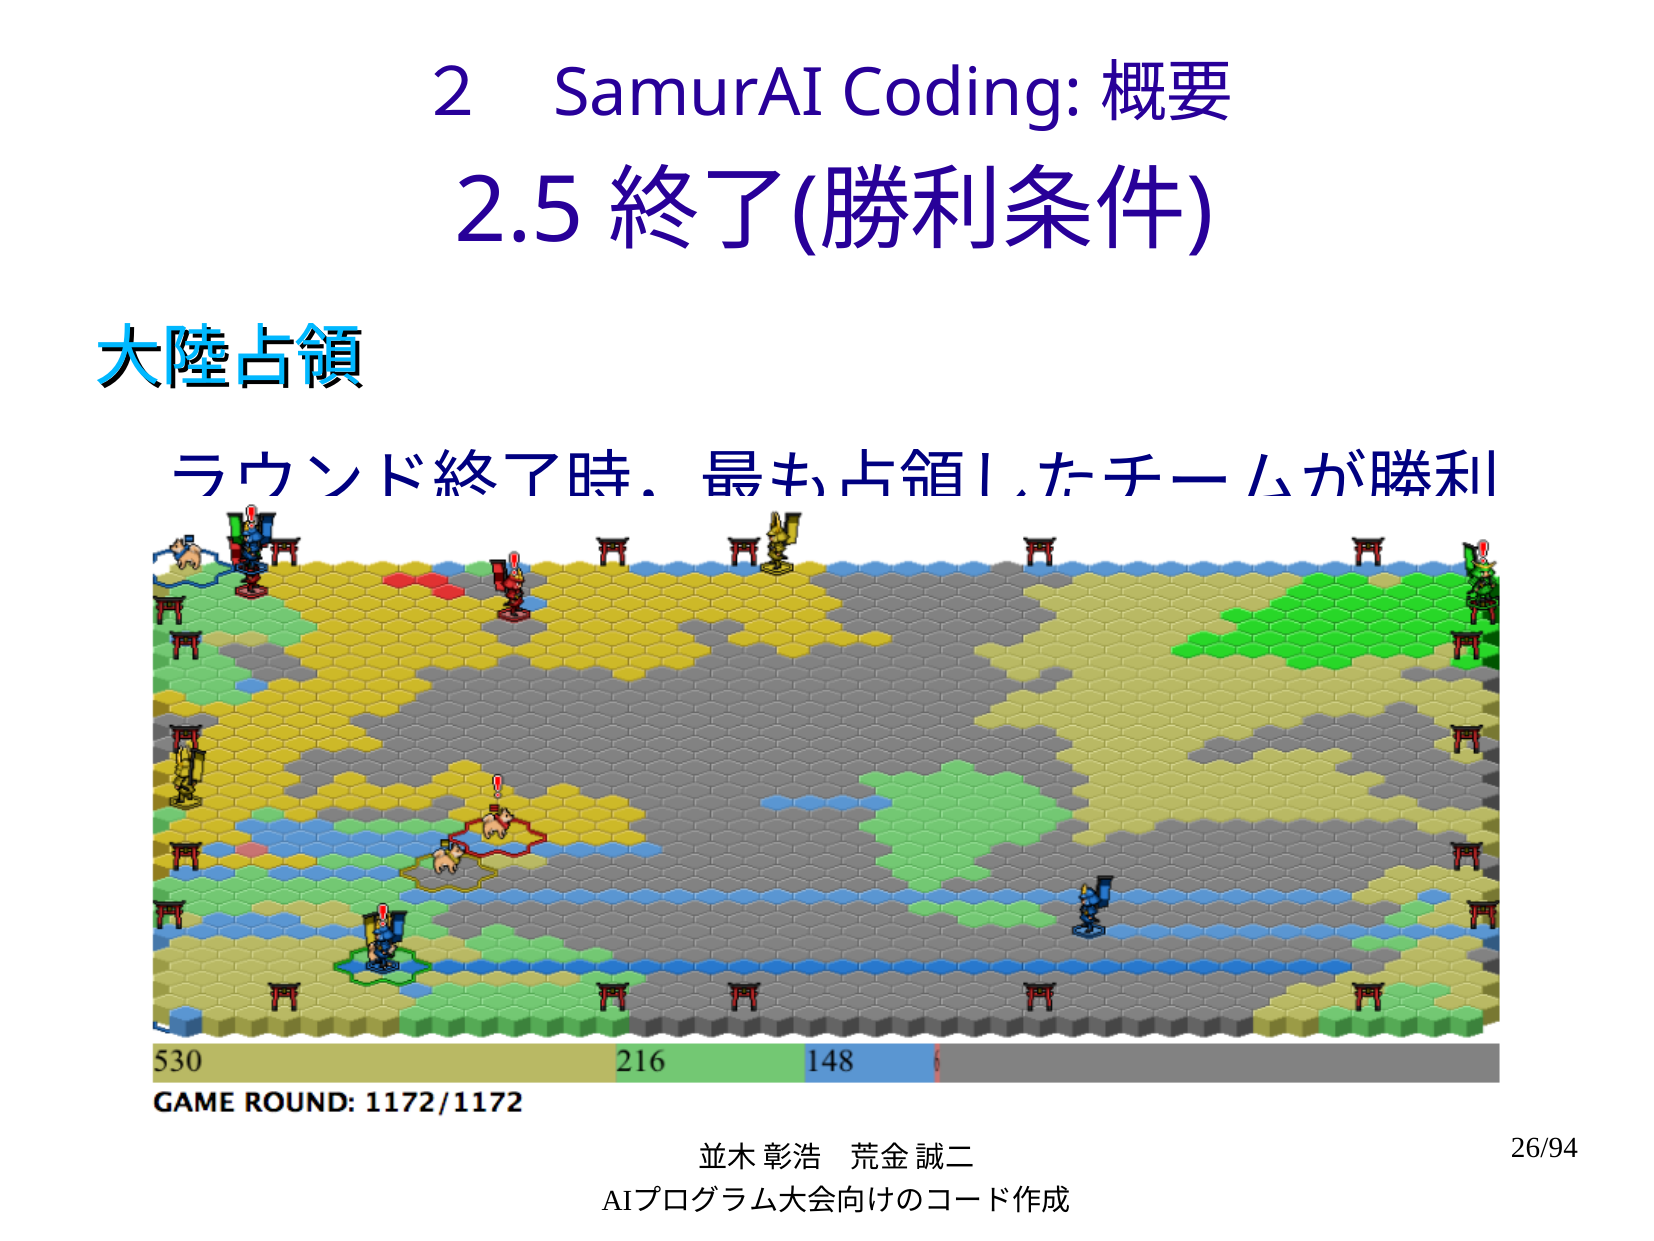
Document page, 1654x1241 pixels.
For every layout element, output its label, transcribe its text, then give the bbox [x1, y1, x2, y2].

picture [141, 496, 1512, 1123]
title ２ SamurAI Coding: 概要 2.5 終了(勝利条件) [82, 49, 1571, 257]
list 大陸占領 ラウンド終了時，最も占領したチームが勝利 [94, 181, 1548, 886]
